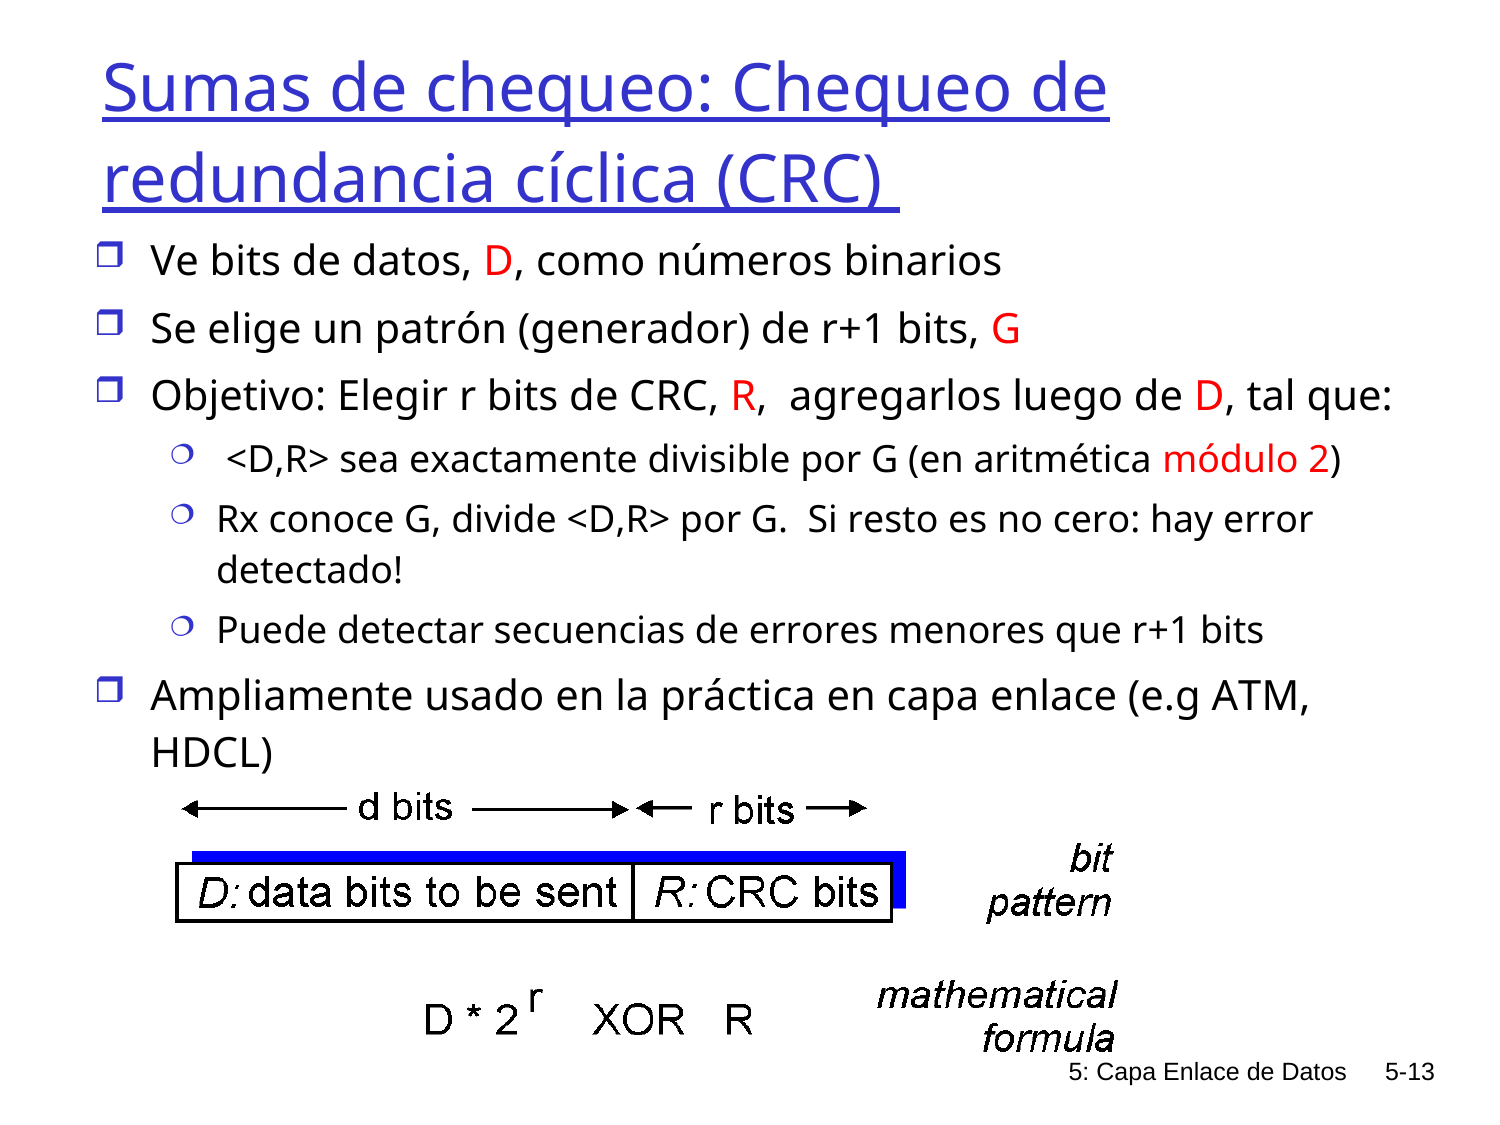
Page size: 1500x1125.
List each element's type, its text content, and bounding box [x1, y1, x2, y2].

list Ve bits de datos, D, como números binarios Se elige un patrón (generador) de r+1 bits, G Objetivo: Elegir r bits de CRC, R, agregarlos luego de D, tal que: <D,R> sea exactamente divisible por G (en aritmética módulo 2) Rx conoce G, divide <D,R> por G. Si resto es no cero: hay error detectado! Puede detectar secuencias de errores menores que r+1 bits Ampliamente usado en la práctica en capa enlace (e.g ATM, HDCL) [79, 223, 1439, 775]
picture [175, 792, 1118, 1053]
title Sumas de chequeo: Chequeo de redundancia cíclica (CRC) [87, 36, 1438, 223]
